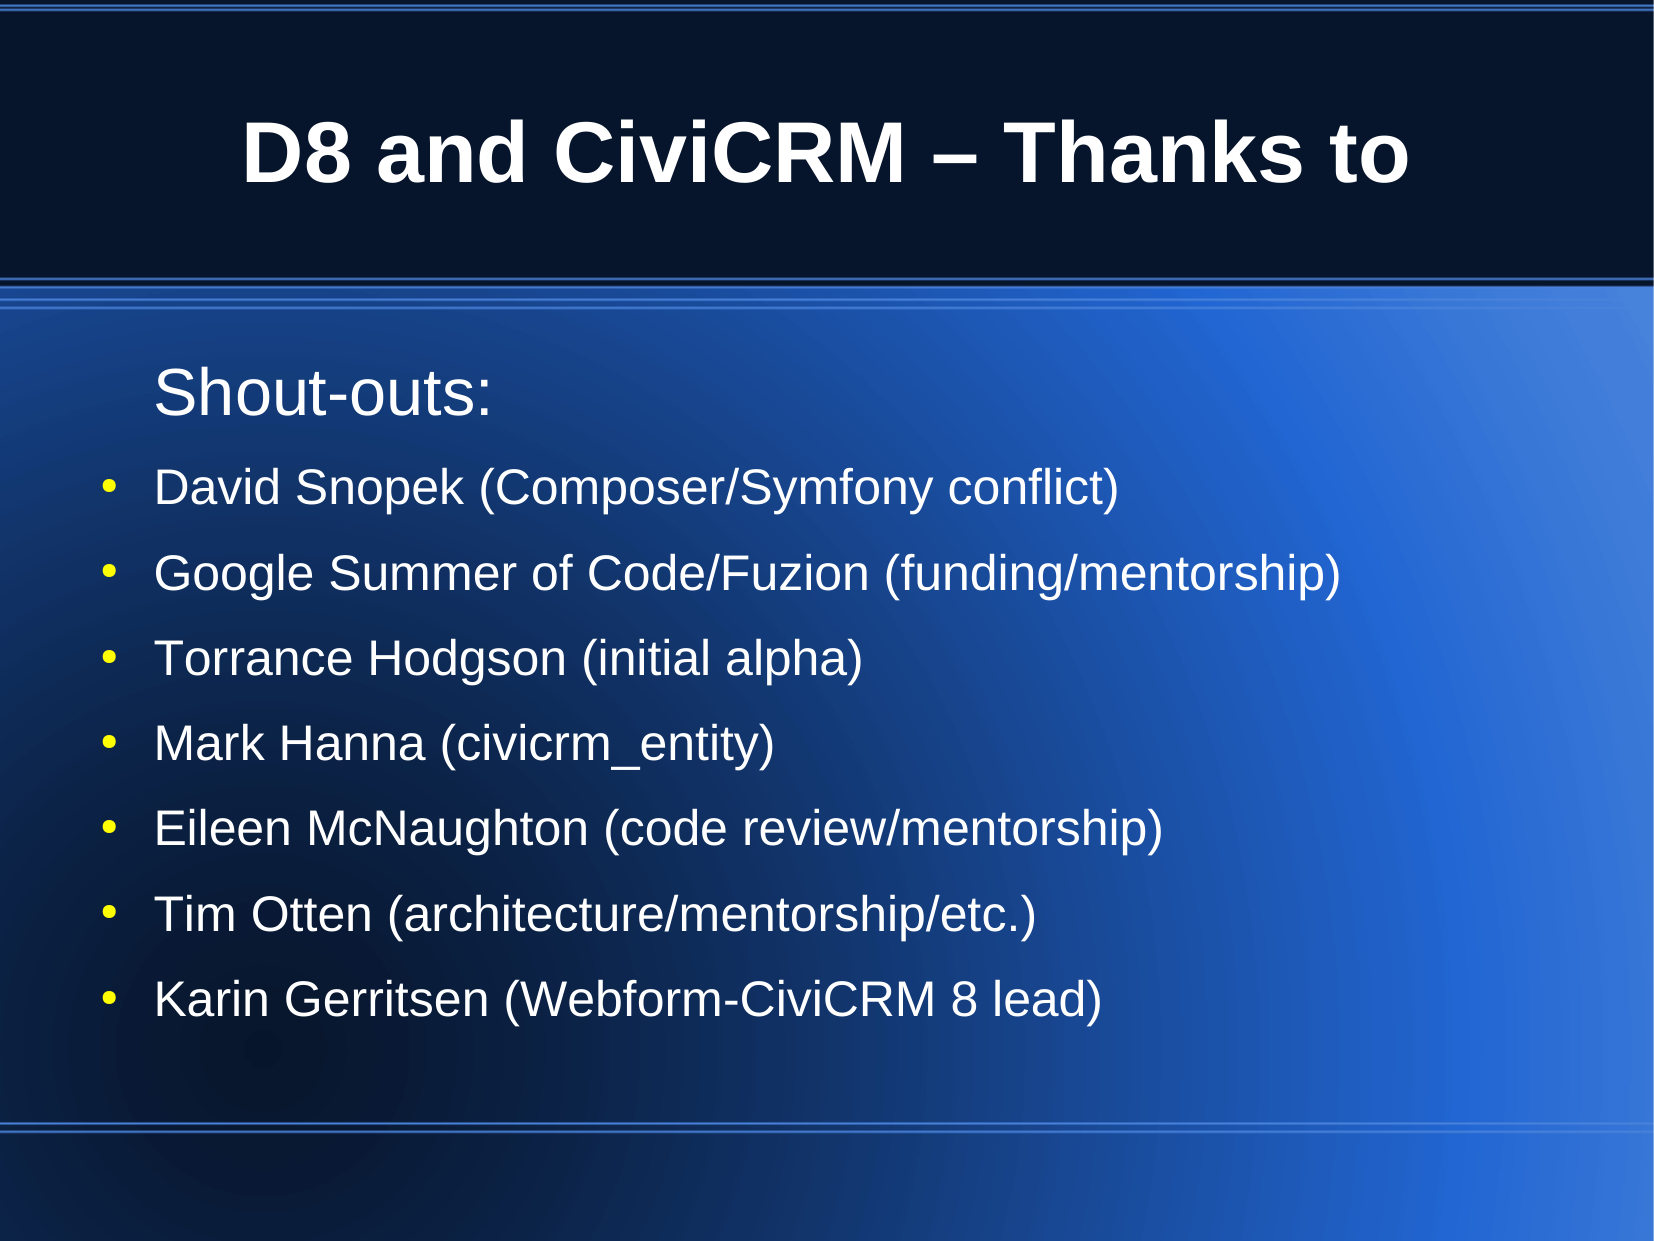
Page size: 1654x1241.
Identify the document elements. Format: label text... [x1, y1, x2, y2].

list Shout-outs: David Snopek (Composer/Symfony conflict) Google Summer of Code/Fuzion (funding/mentorship) Torrance Hodgson (initial alpha) Mark Hanna (civicrm_entity) Eileen McNaughton (code review/mentorship) Tim Otten (architecture/mentorship/etc.) Karin Gerritsen (Webform-CiviCRM 8 lead) [82, 355, 1571, 1075]
picture [0, 0, 1654, 1241]
title D8 and CiviCRM – Thanks to [82, 49, 1571, 257]
